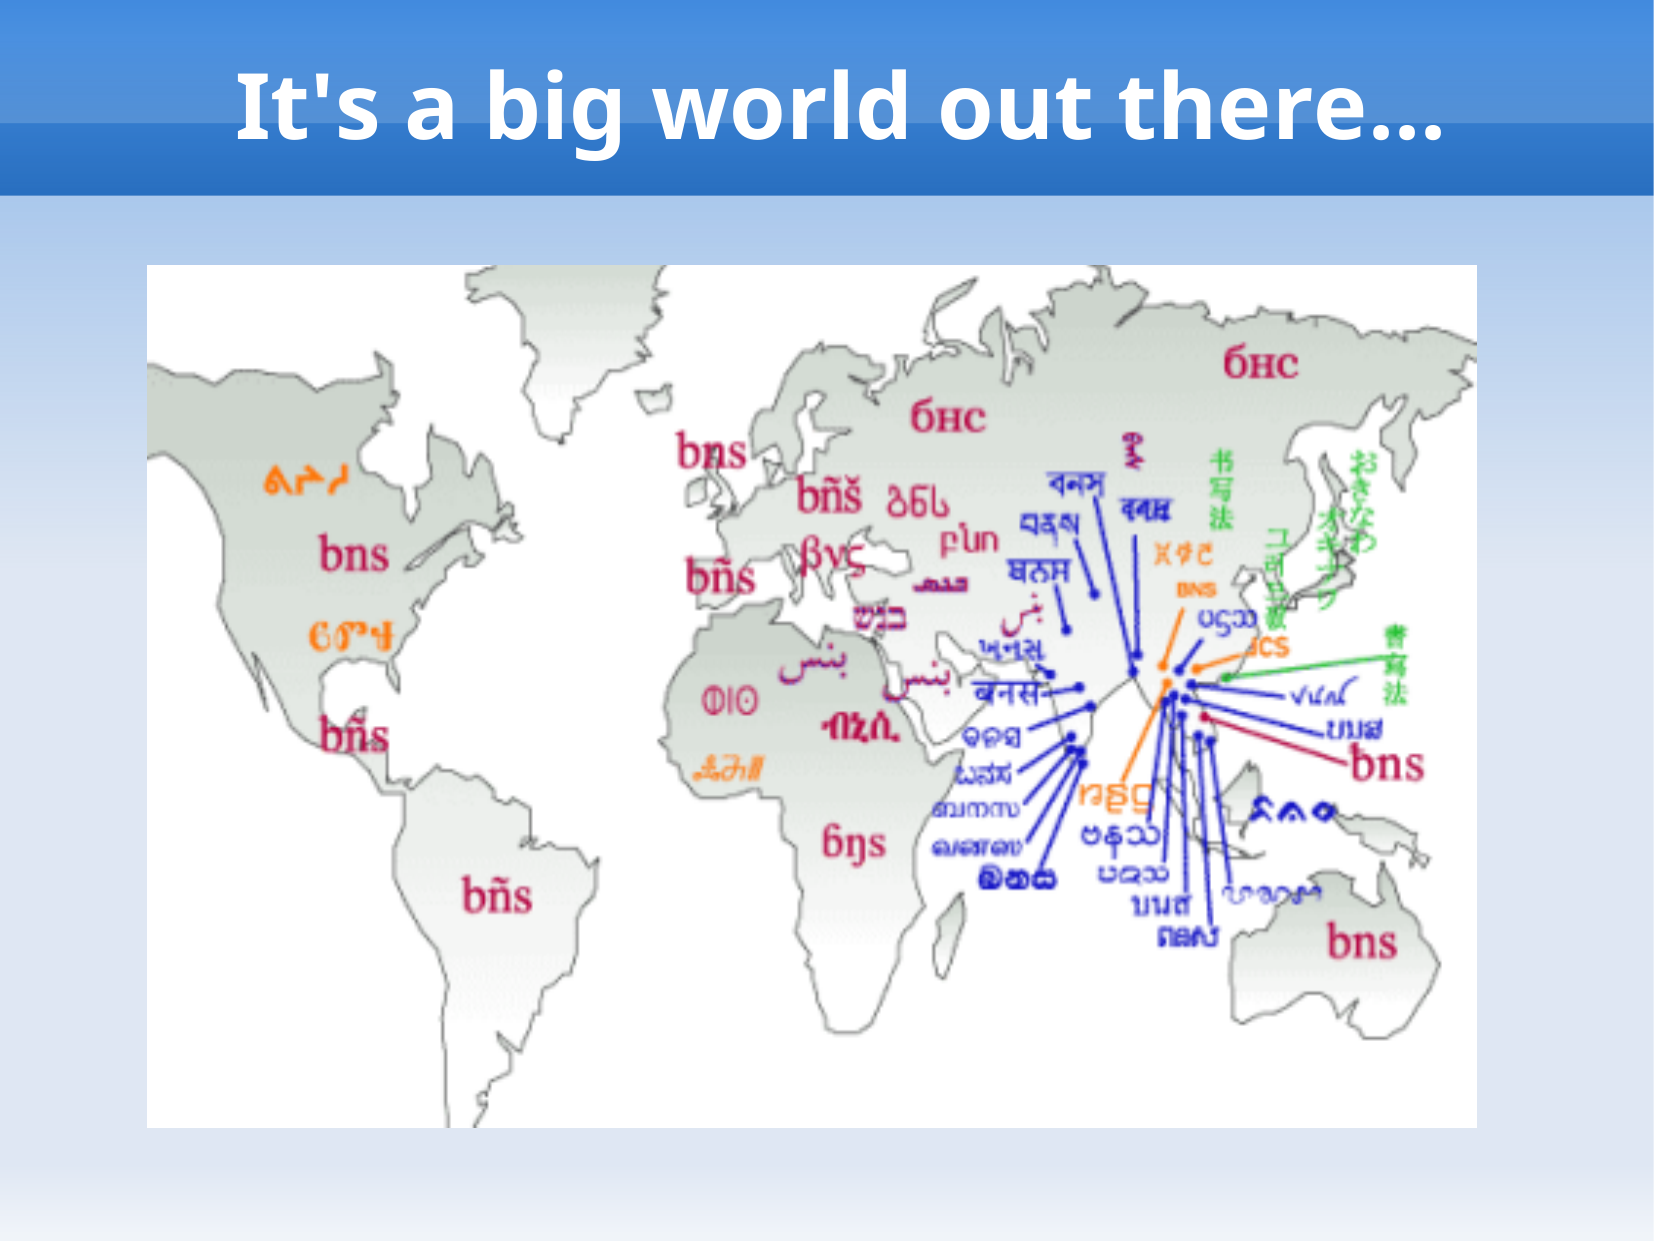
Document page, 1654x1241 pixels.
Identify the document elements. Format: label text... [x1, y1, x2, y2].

title It's a big world out there... [59, 29, 1625, 178]
picture [0, 0, 1654, 1241]
